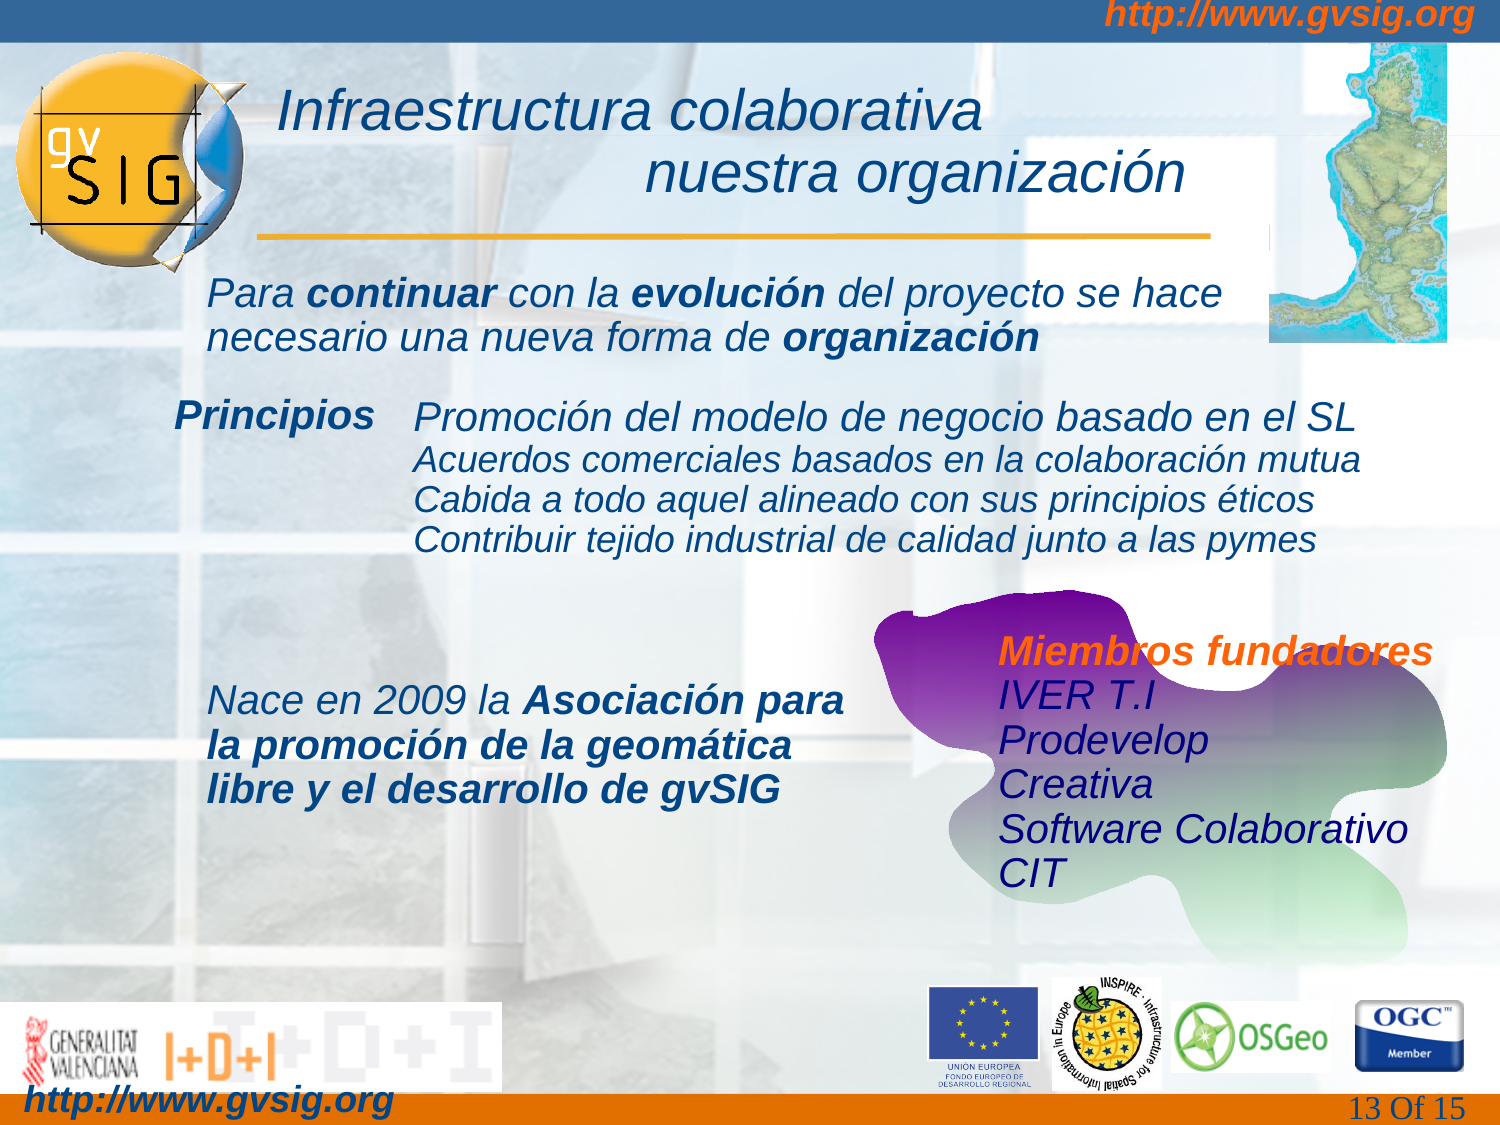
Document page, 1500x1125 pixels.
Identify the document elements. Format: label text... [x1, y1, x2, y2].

picture [1269, 43, 1447, 343]
text_box Miembros fundadores IVER T.I Prodevelop Creativa Software Colaborativo CIT [998, 629, 1477, 975]
text_box Infraestructura colaborativa nuestra organización [261, 72, 1269, 234]
text_box Para continuar con la evolución del proyecto se hace necesario una nueva forma de organización [206, 271, 1270, 390]
text_box Promoción del modelo de negocio basado en el SL Acuerdos comerciales basados en la colaboración mutua Cabida a todo aquel alineado con sus principios éticos Contribuir tejido industrial de calidad junto a las pymes [413, 395, 1477, 586]
picture [1052, 977, 1162, 1091]
picture [11, 49, 249, 276]
picture [0, 1002, 502, 1094]
text_box Nace en 2009 la Asociación para la promoción de la geomática libre y el desarrollo de gvSIG [206, 679, 857, 835]
text_box [874, 590, 1132, 891]
picture [1171, 1001, 1331, 1073]
picture [927, 985, 1040, 1087]
picture [1355, 1000, 1464, 1072]
text_box Principios [175, 395, 383, 446]
